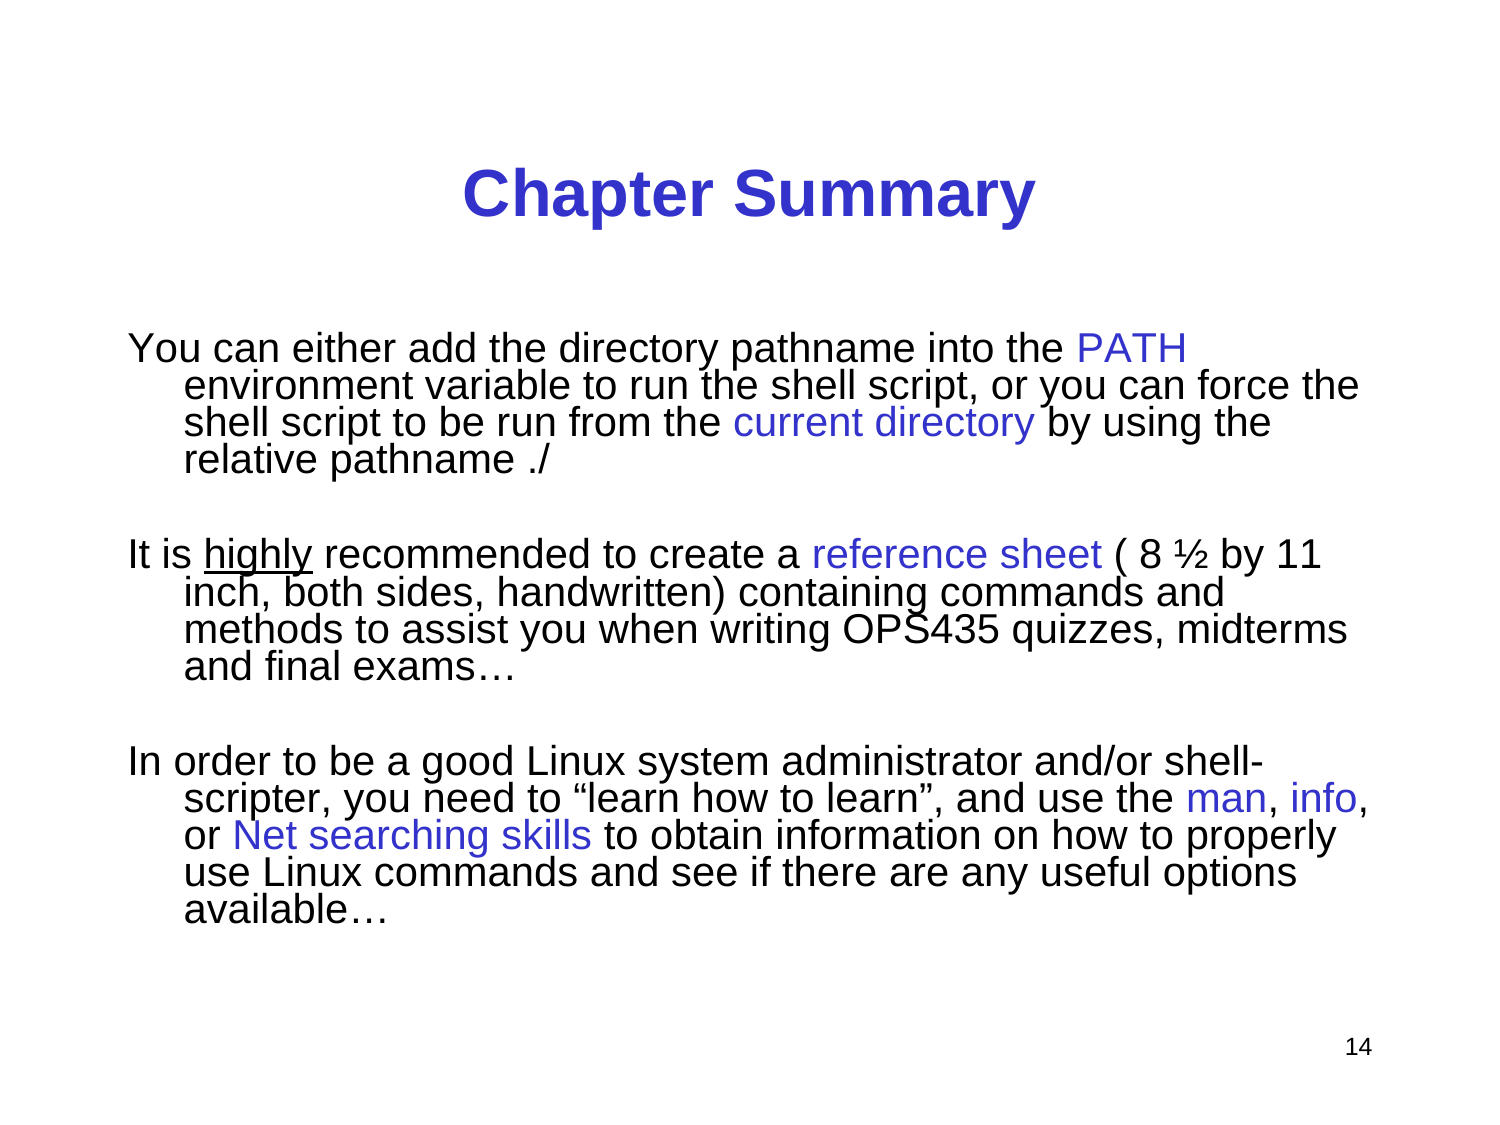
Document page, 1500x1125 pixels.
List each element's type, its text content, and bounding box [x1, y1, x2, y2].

list You can either add the directory pathname into the PATH environment variable to run the shell script, or you can force the shell script to be run from the current directory by using the relative pathname ./ It is highly recommended to create a reference sheet ( 8 ½ by 11 inch, both sides, handwritten) containing commands and methods to assist you when writing OPS435 quizzes, midterms and final exams… In order to be a good Linux system administrator and/or shell-scripter, you need to “learn how to learn”, and use the man, info, or Net searching skills to obtain information on how to properly use Linux commands and see if there are any useful options available… [112, 324, 1388, 1033]
title Chapter Summary [112, 99, 1388, 288]
